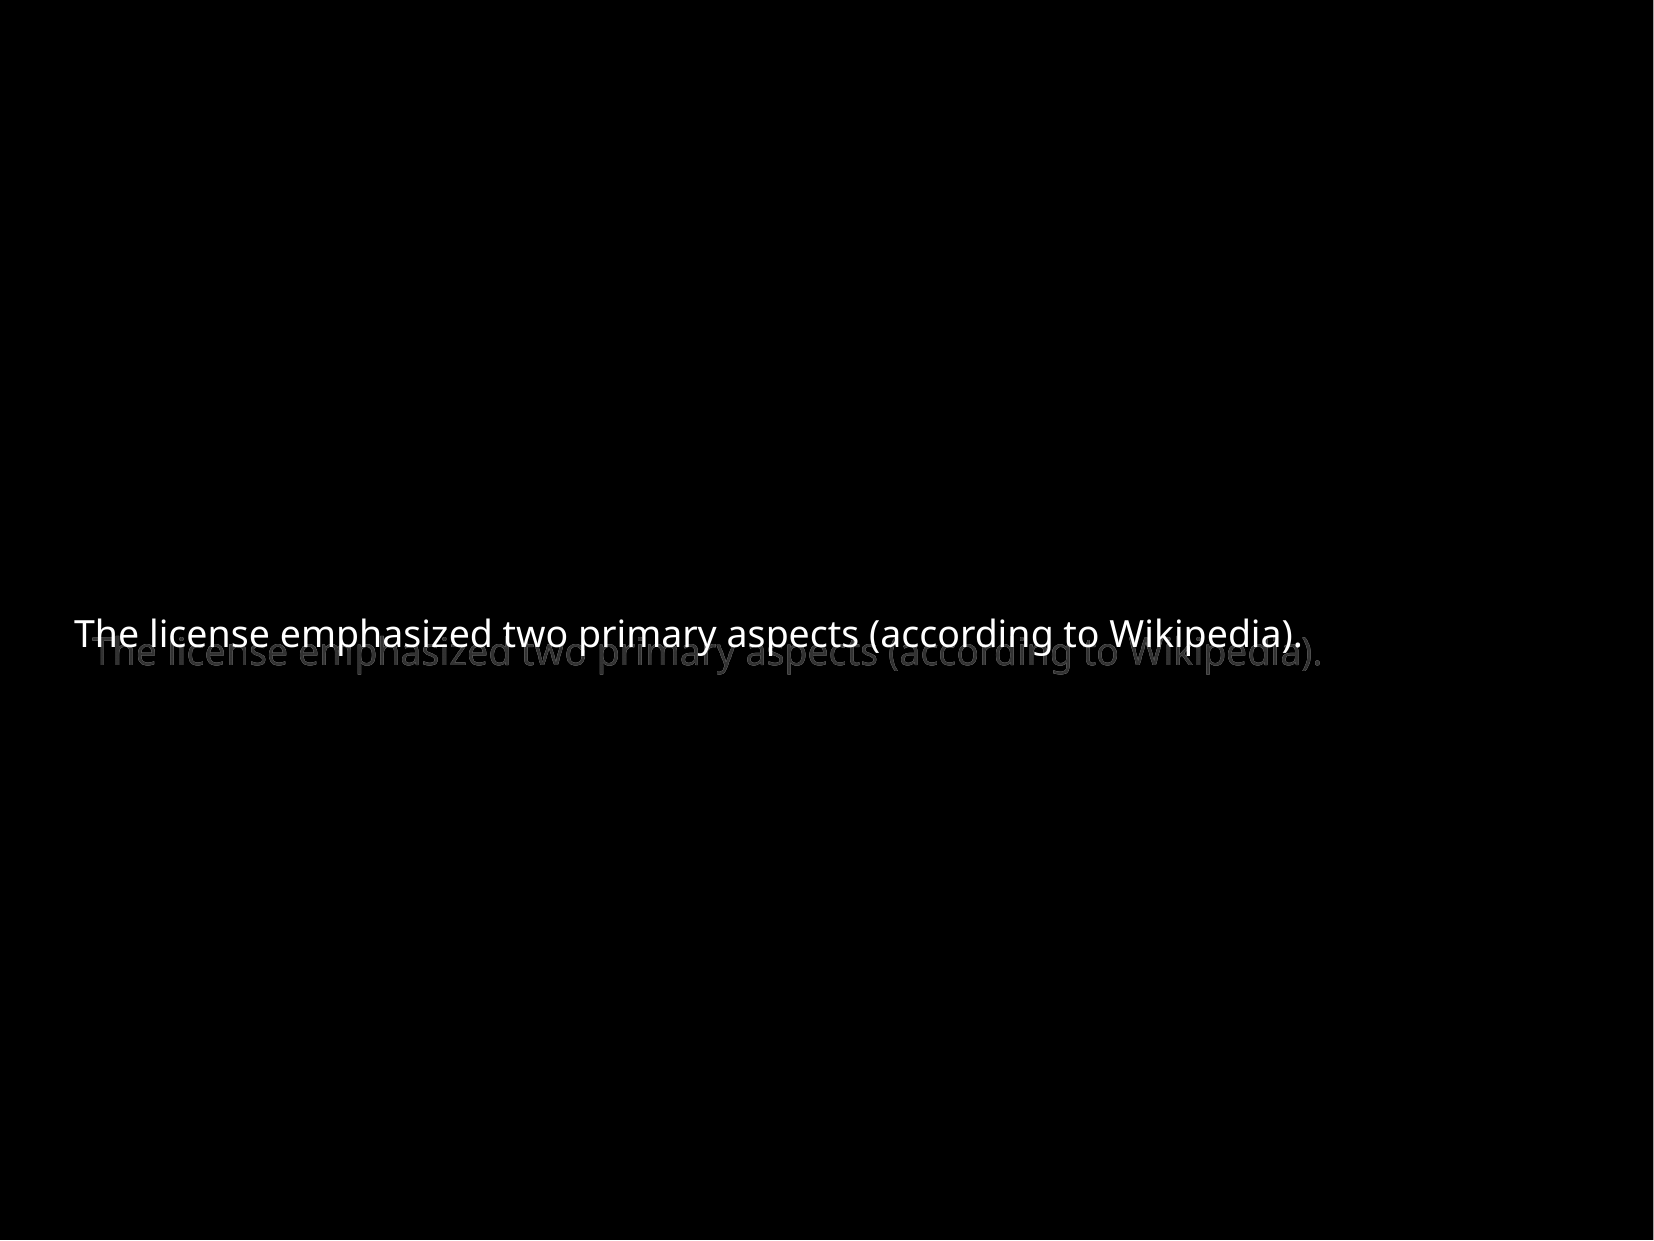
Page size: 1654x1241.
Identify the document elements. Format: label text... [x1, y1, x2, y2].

text_box The license emphasized two primary aspects (according to Wikipedia). [59, 600, 1370, 668]
